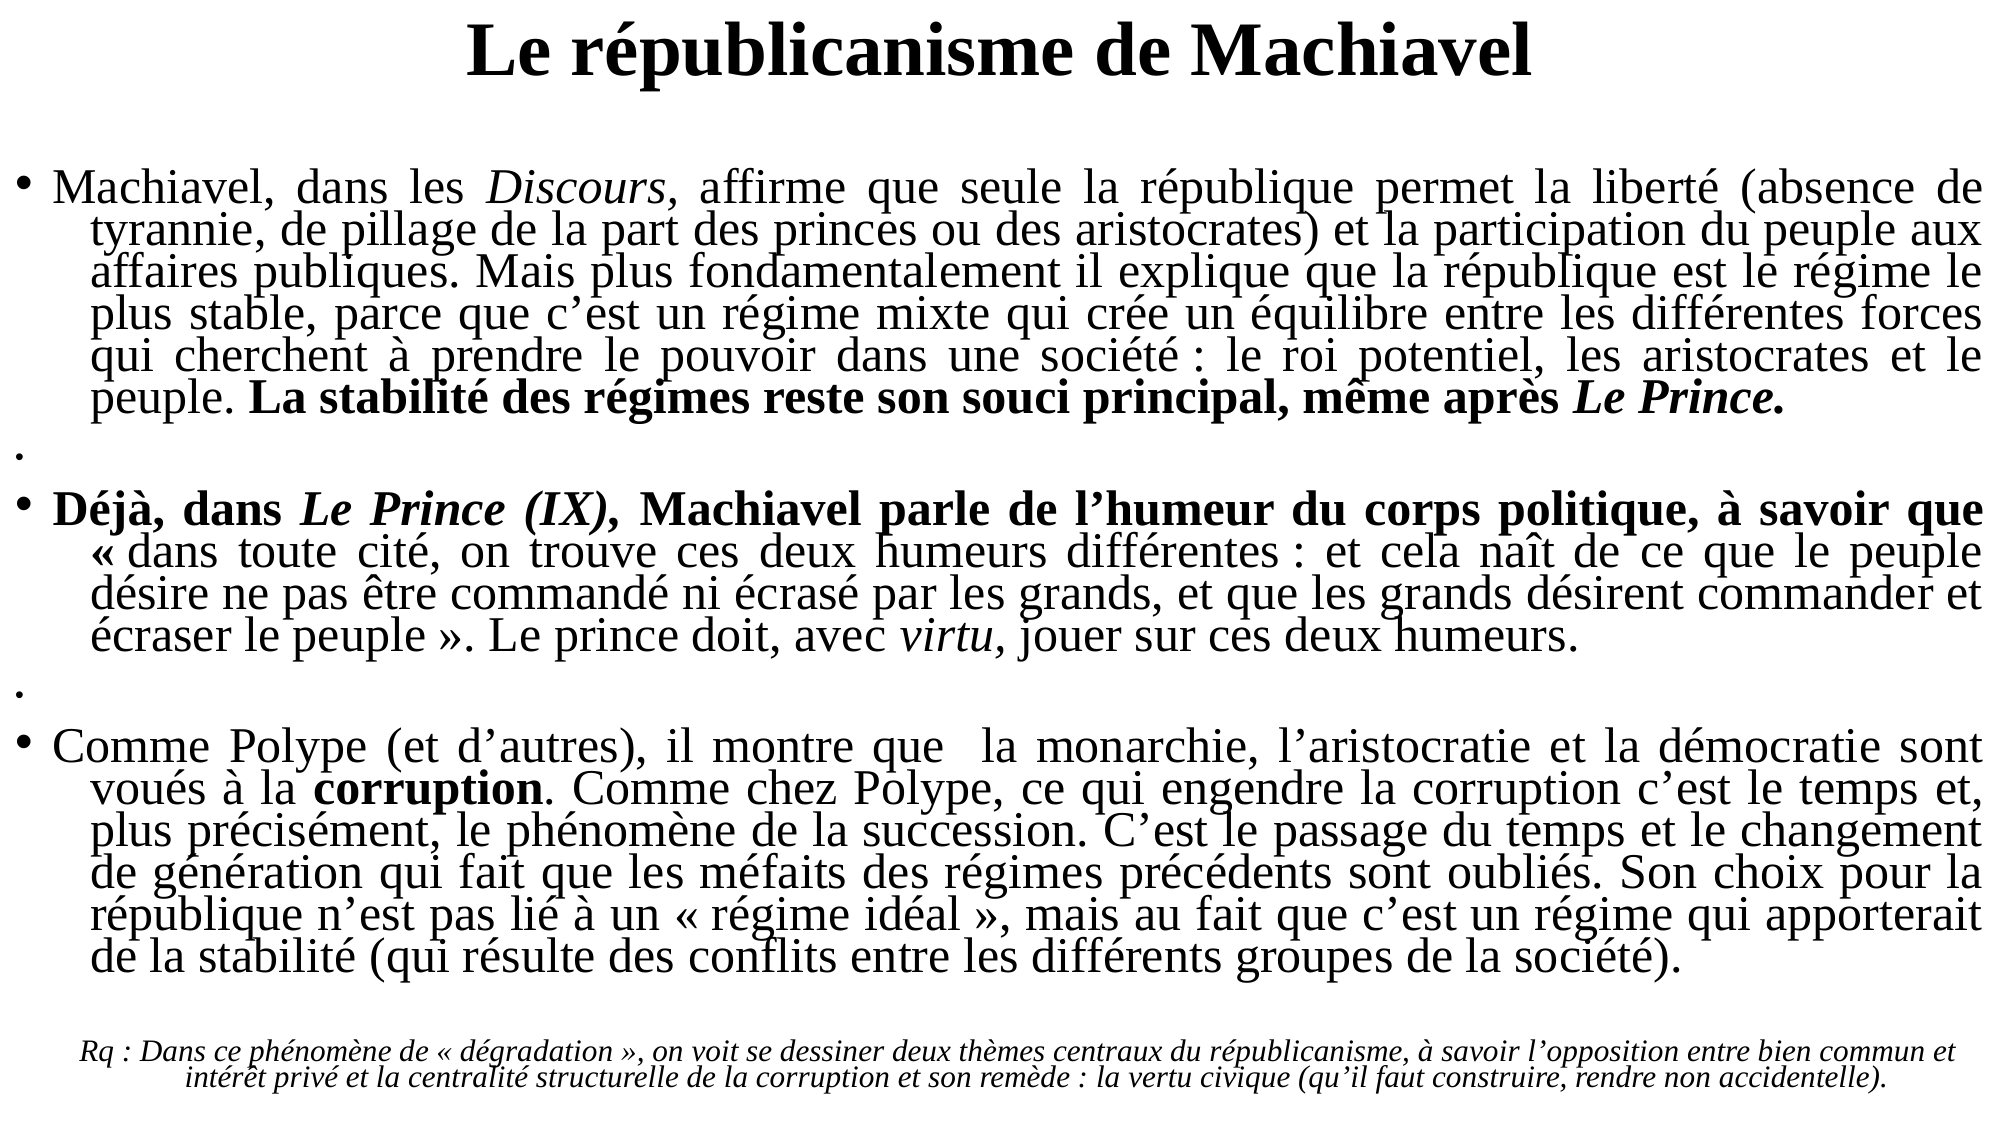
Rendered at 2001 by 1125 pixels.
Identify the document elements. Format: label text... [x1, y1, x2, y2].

list Machiavel, dans les Discours, affirme que seule la république permet la liberté (absence de tyrannie, de pillage de la part des princes ou des aristocrates) et la participation du peuple aux affaires publiques. Mais plus fondamentalement il explique que la république est le régime le plus stable, parce que c’est un régime mixte qui crée un équilibre entre les différentes forces qui cherchent à prendre le pouvoir dans une société : le roi potentiel, les aristocrates et le peuple. La stabilité des régimes reste son souci principal, même après Le Prince. Déjà, dans Le Prince (IX), Machiavel parle de l’humeur du corps politique, à savoir que « dans toute cité, on trouve ces deux humeurs différentes : et cela naît de ce que le peuple désire ne pas être commandé ni écrasé par les grands, et que les grands désirent commander et écraser le peuple ». Le prince doit, avec virtu, jouer sur ces deux humeurs. Comme Polype (et d’autres), il montre que la monarchie, l’aristocratie et la démocratie sont voués à la corruption. Comme chez Polype, ce qui engendre la corruption c’est le temps et, plus précisément, le phénomène de la succession. C’est le passage du temps et le changement de génération qui fait que les méfaits des régimes précédents sont oubliés. Son choix pour la république n’est pas lié à un « régime idéal », mais au fait que c’est un régime qui apporterait de la stabilité (qui résulte des conflits entre les différents groupes de la société). Rq : Dans ce phénomène de « dégradation », on voit se dessiner deux thèmes centraux du républicanisme, à savoir l’opposition entre bien commun et intérêt privé et la centralité structurelle de la corruption et son remède : la vertu civique (qu’il faut construire, rendre non accidentelle). [0, 162, 2000, 1125]
title Le républicanisme de Machiavel [249, 0, 1750, 102]
